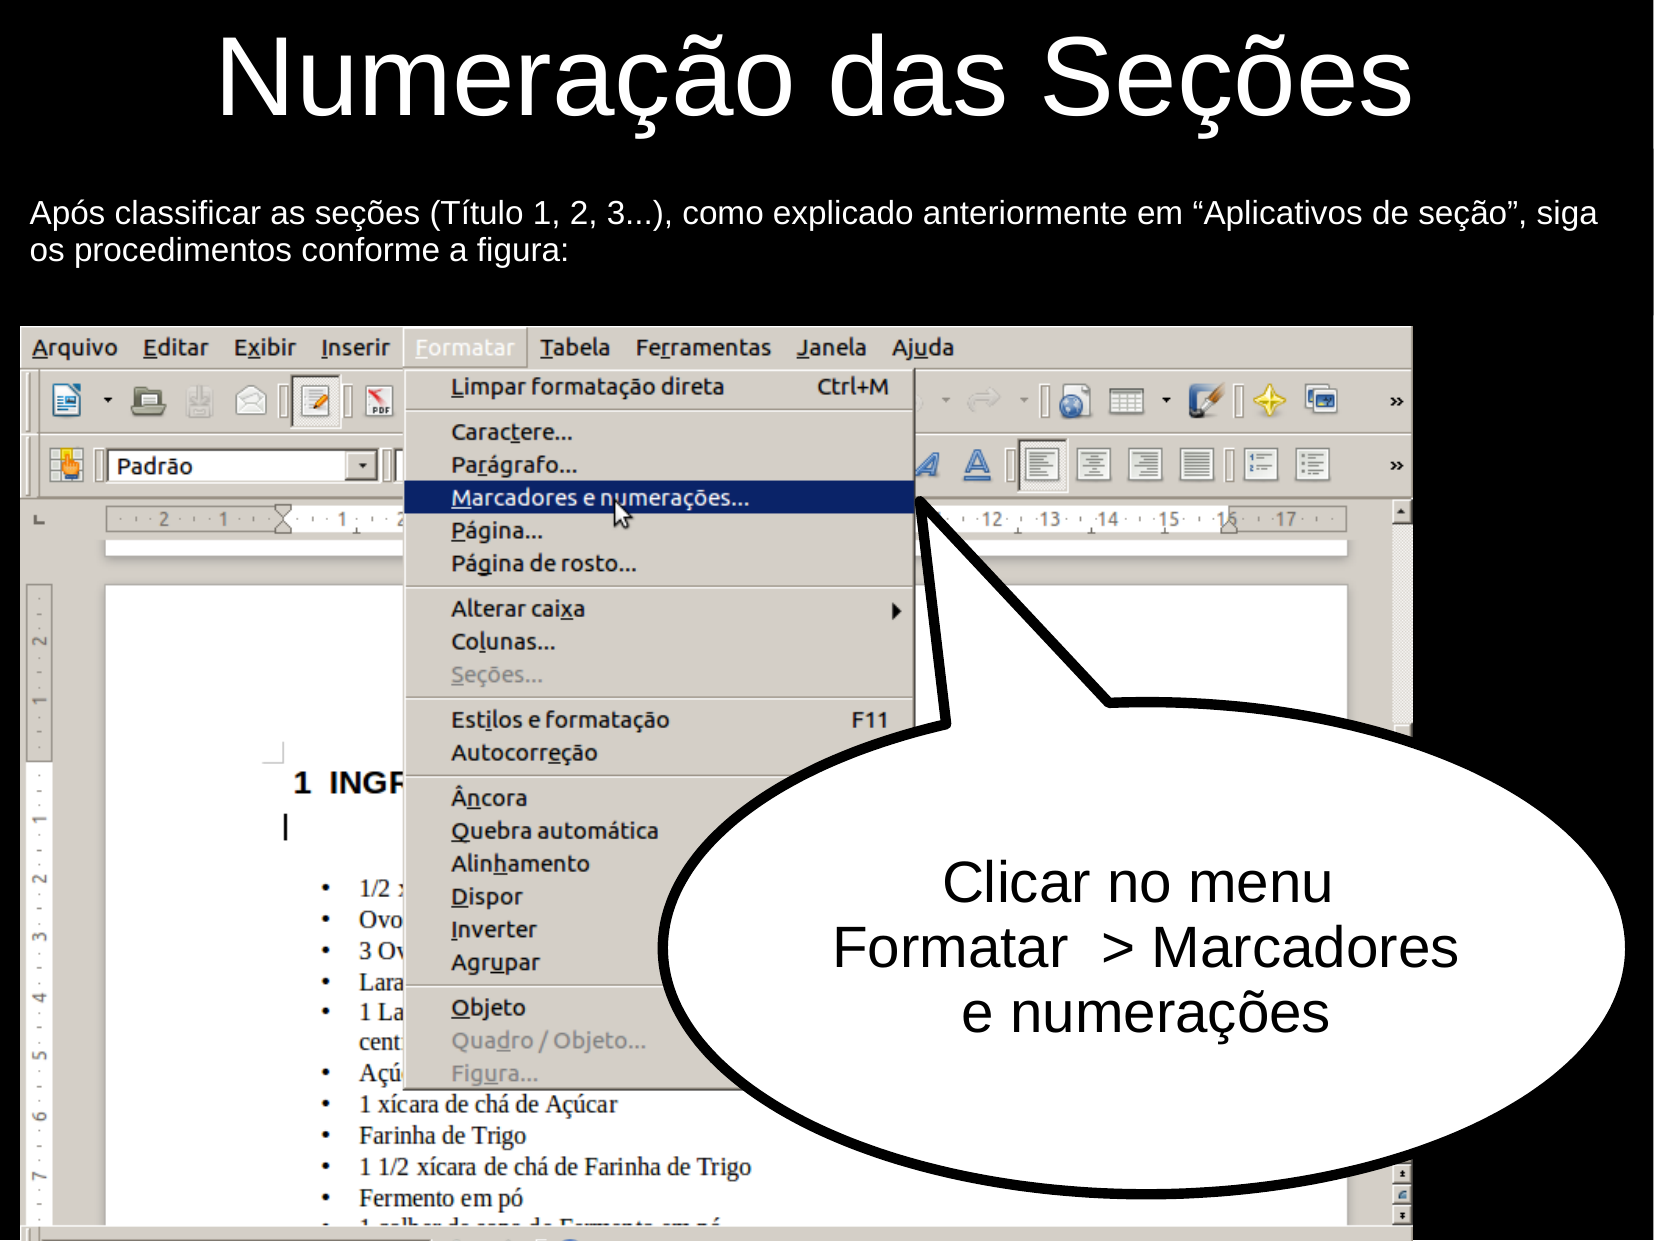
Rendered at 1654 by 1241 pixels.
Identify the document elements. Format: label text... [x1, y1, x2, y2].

title Numeração das Seções [70, 0, 1559, 148]
text_box Após classificar as seções (Título 1, 2, 3...), como explicado anteriormente em “Aplicativos de seção”, siga os procedimentos conforme a figura: [0, 148, 1654, 316]
text_box Clicar no menu Formatar > Marcadores e numerações [662, 501, 1631, 1195]
picture [20, 326, 1413, 1241]
